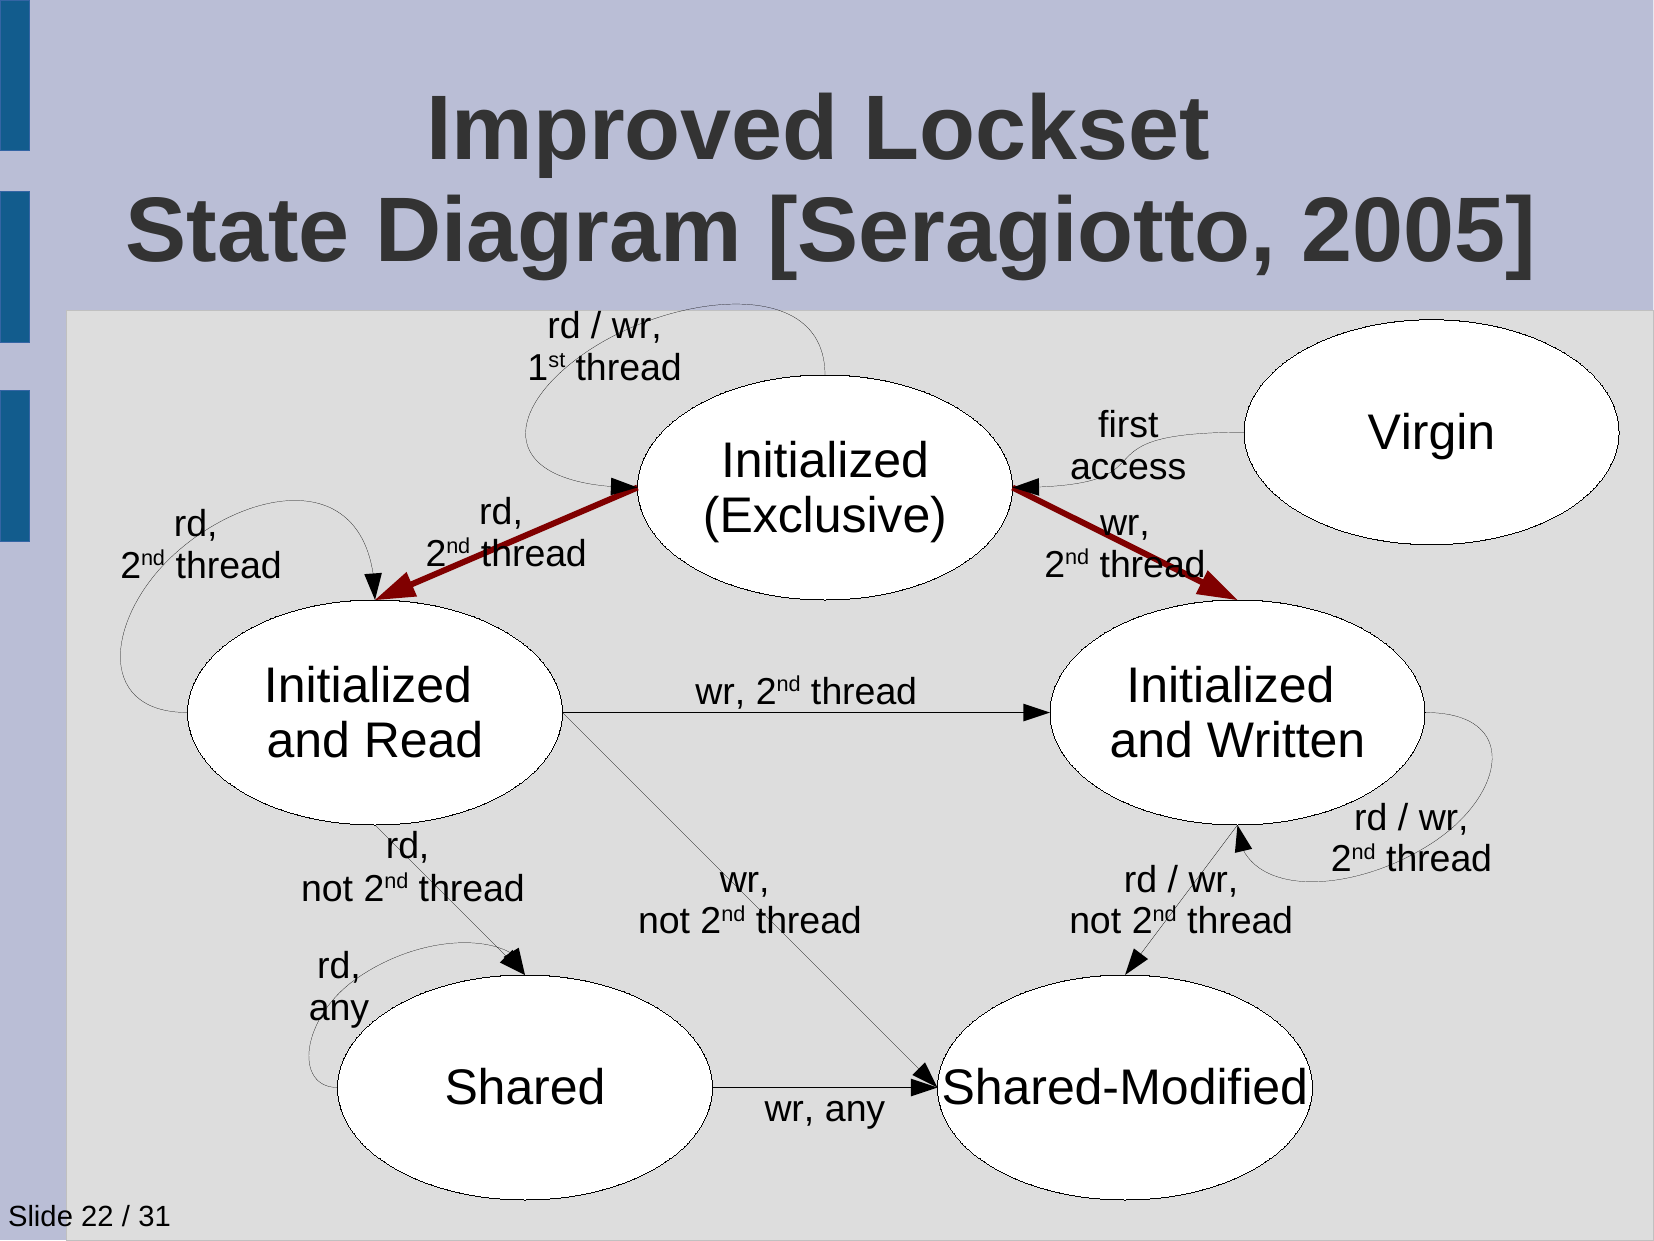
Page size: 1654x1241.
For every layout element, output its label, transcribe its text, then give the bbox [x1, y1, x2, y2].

text_box Shared-Modified [937, 975, 1313, 1201]
text_box Virgin [1244, 319, 1620, 545]
text_box Initialized and Read [187, 600, 563, 825]
text_box Shared [337, 975, 713, 1201]
text_box Initialized (Exclusive) [637, 375, 1013, 601]
text_box Initialized and Written [1050, 600, 1425, 825]
